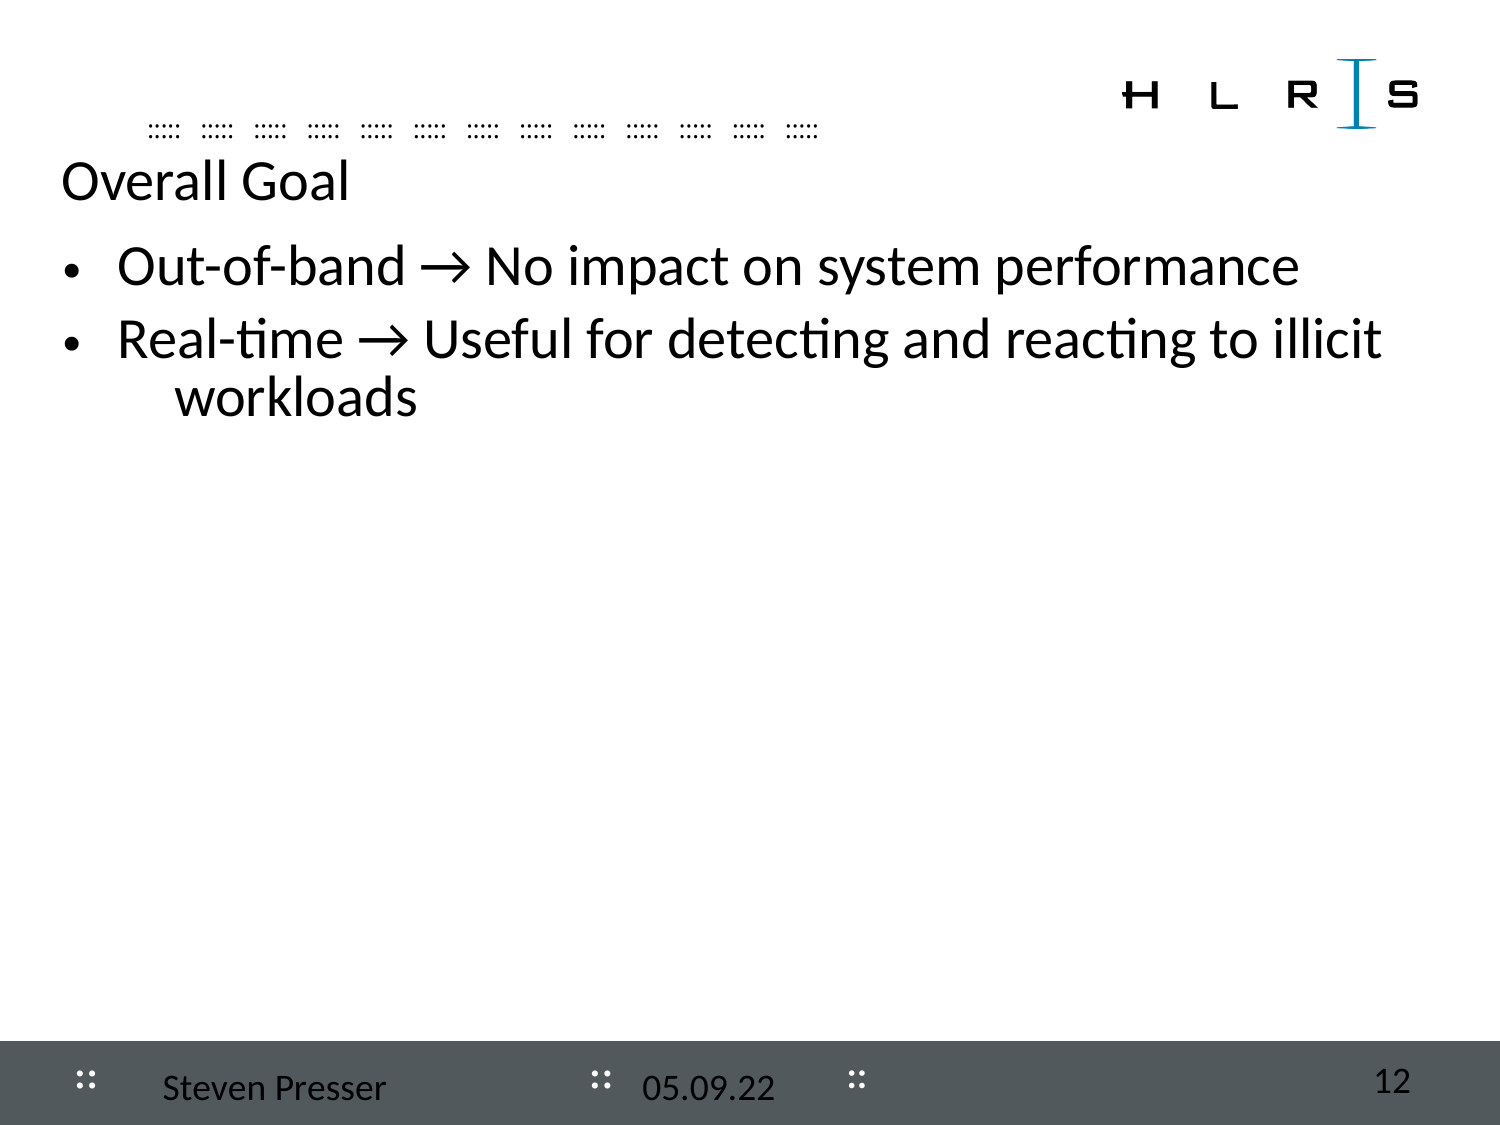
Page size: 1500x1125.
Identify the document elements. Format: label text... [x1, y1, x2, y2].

title Overall Goal [46, 108, 1464, 234]
picture [1122, 59, 1353, 108]
list Out-of-band → No impact on system performance Real-time → Useful for detecting and reacting to illicit workloads [46, 234, 1464, 977]
picture [1360, 59, 1418, 108]
